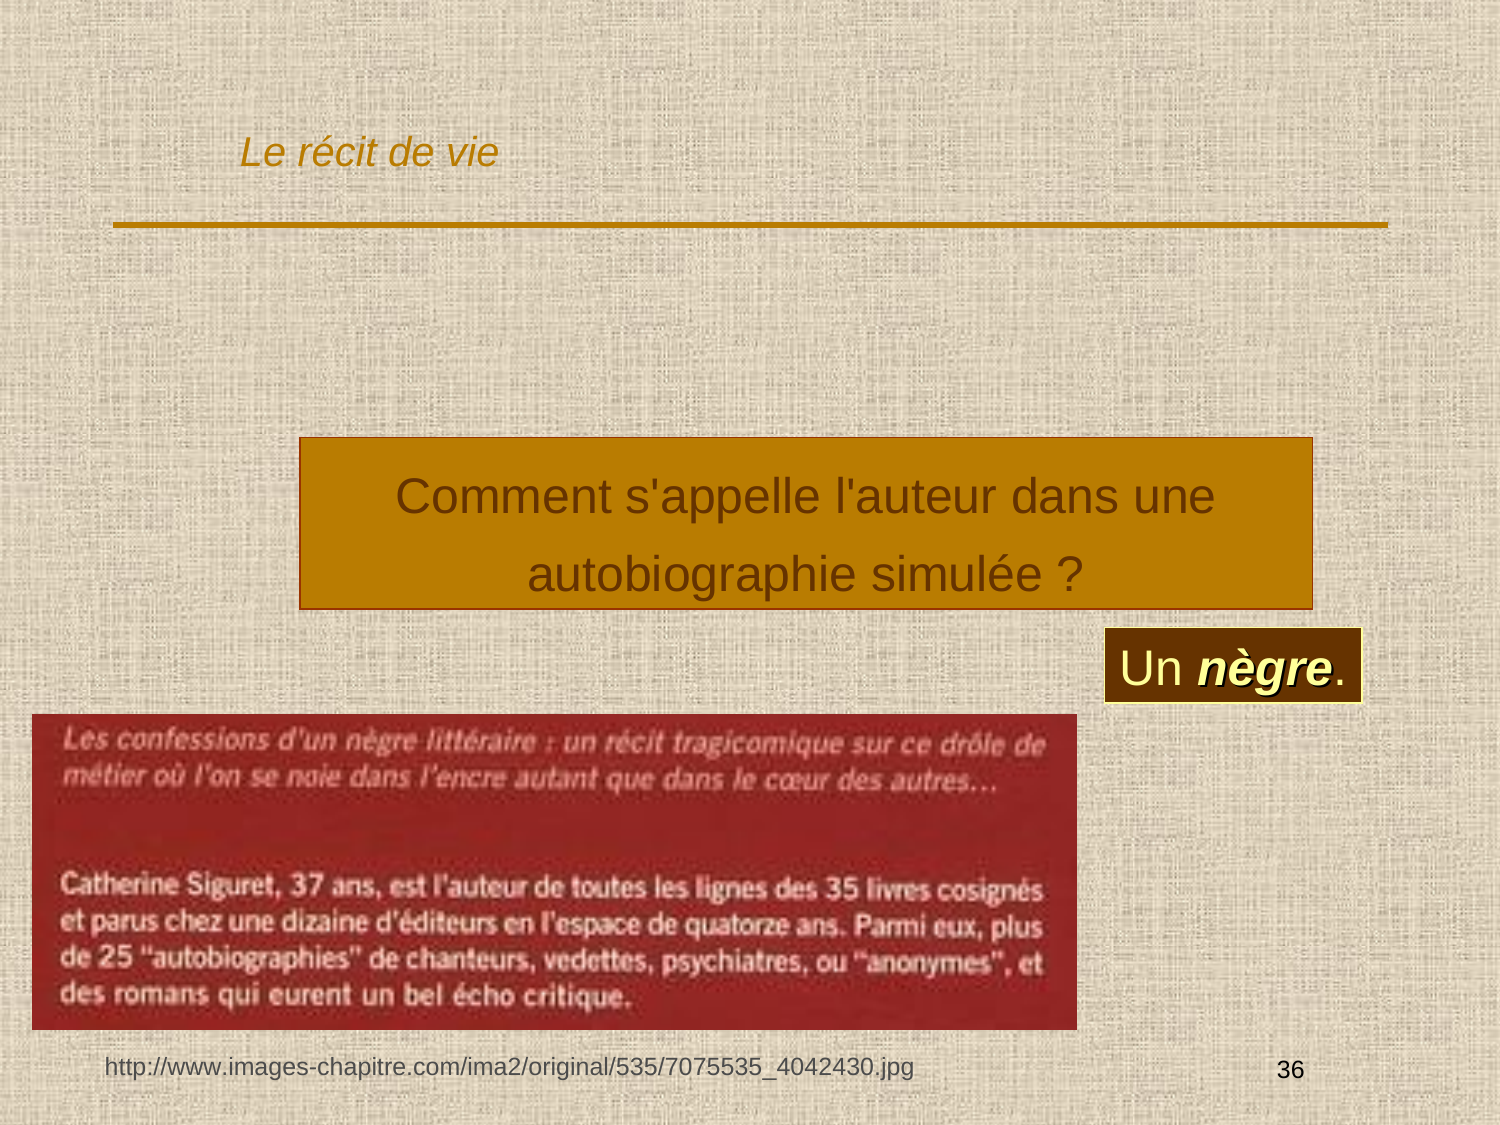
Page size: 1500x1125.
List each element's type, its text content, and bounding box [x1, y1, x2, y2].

text_box http://www.images-chapitre.com/ima2/original/535/7075535_4042430.jpg [89, 1043, 983, 1088]
text_box Un nègre. [1104, 627, 1362, 704]
text_box Le récit de vie [224, 116, 515, 183]
text_box Comment s'appelle l'auteur dans une autobiographie simulée ? [299, 437, 1313, 609]
picture [0, 0, 1500, 1125]
